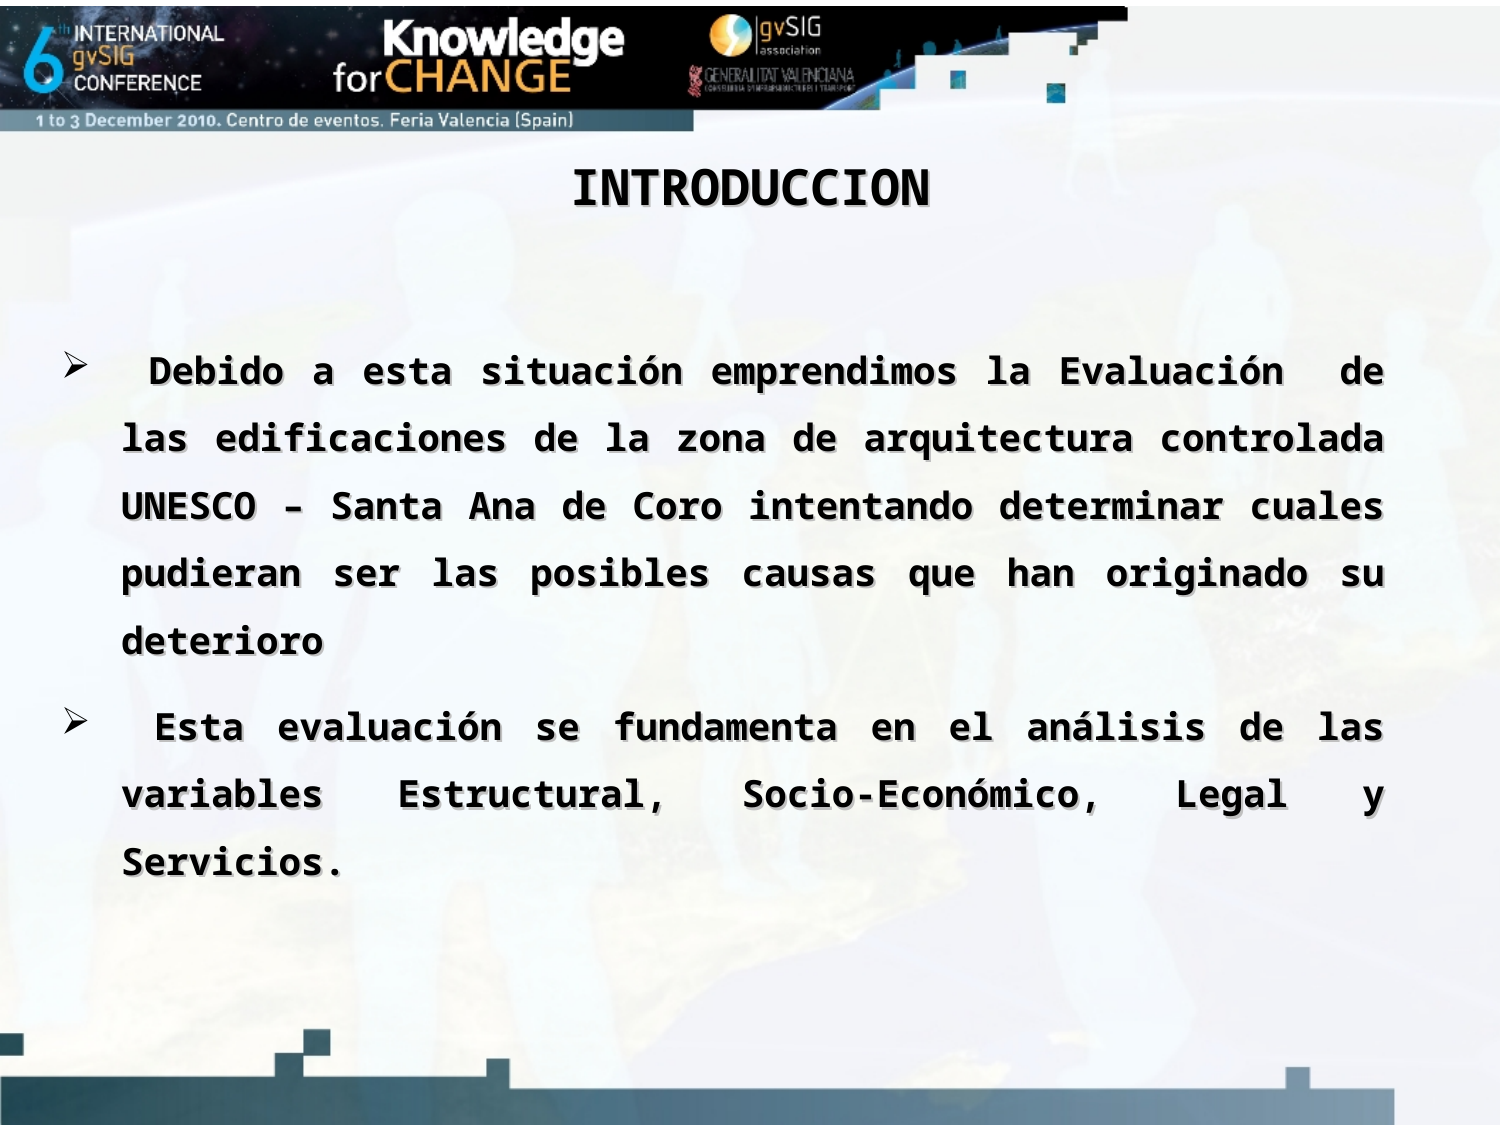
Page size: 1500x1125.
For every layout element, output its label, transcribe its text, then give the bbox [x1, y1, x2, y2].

text_box Debido a esta situación emprendimos la Evaluación de las edificaciones de la zona de arquitectura controlada UNESCO – Santa Ana de Coro intentando determinar cuales pudieran ser las posibles causas que han originado su deterioro Esta evaluación se fundamenta en el análisis de las variables Estructural, Socio-Económico, Legal y Servicios. [46, 316, 1400, 891]
picture [0, 6, 1500, 1125]
text_box INTRODUCCION [175, 147, 1325, 223]
